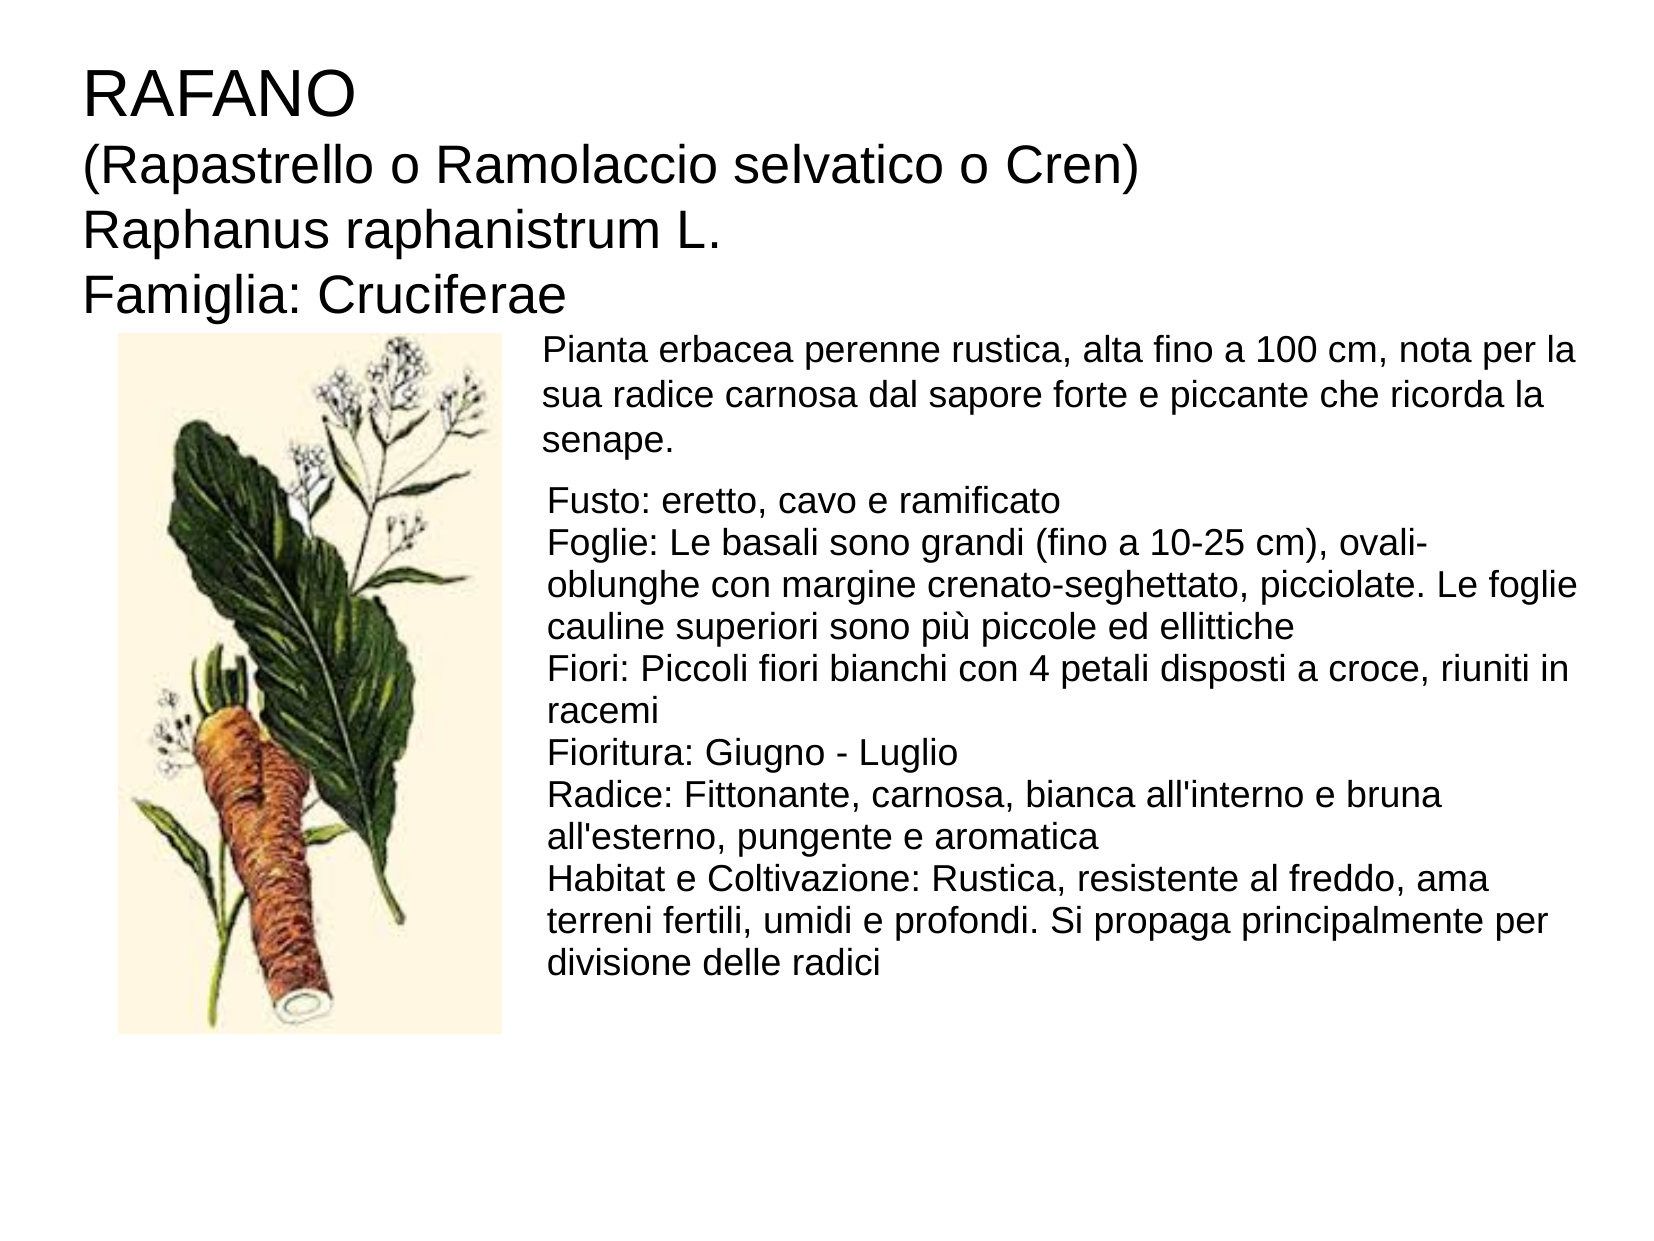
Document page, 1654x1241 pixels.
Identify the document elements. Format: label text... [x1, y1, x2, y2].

title RAFANO (Rapastrello o Ramolaccio selvatico o Cren) Raphanus raphanistrum L. Famiglia: Cruciferae [82, 49, 1571, 306]
text_box Fusto: eretto, cavo e ramificato Foglie: Le basali sono grandi (fino a 10-25 cm), ovali-oblunghe con margine crenato-seghettato, picciolate. Le foglie cauline superiori sono più piccole ed ellittiche Fiori: Piccoli fiori bianchi con 4 petali disposti a croce, riuniti in racemi Fioritura: Giugno - Luglio Radice: Fittonante, carnosa, bianca all'interno e bruna all'esterno, pungente e aromatica Habitat e Coltivazione: Rustica, resistente al freddo, ama terreni fertili, umidi e profondi. Si propaga principalmente per divisione delle radici [532, 472, 1595, 992]
list Pianta erbacea perenne rustica, alta fino a 100 cm, nota per la sua radice carnosa dal sapore forte e piccante che ricorda la senape. [531, 324, 1595, 1093]
picture [118, 333, 502, 1034]
